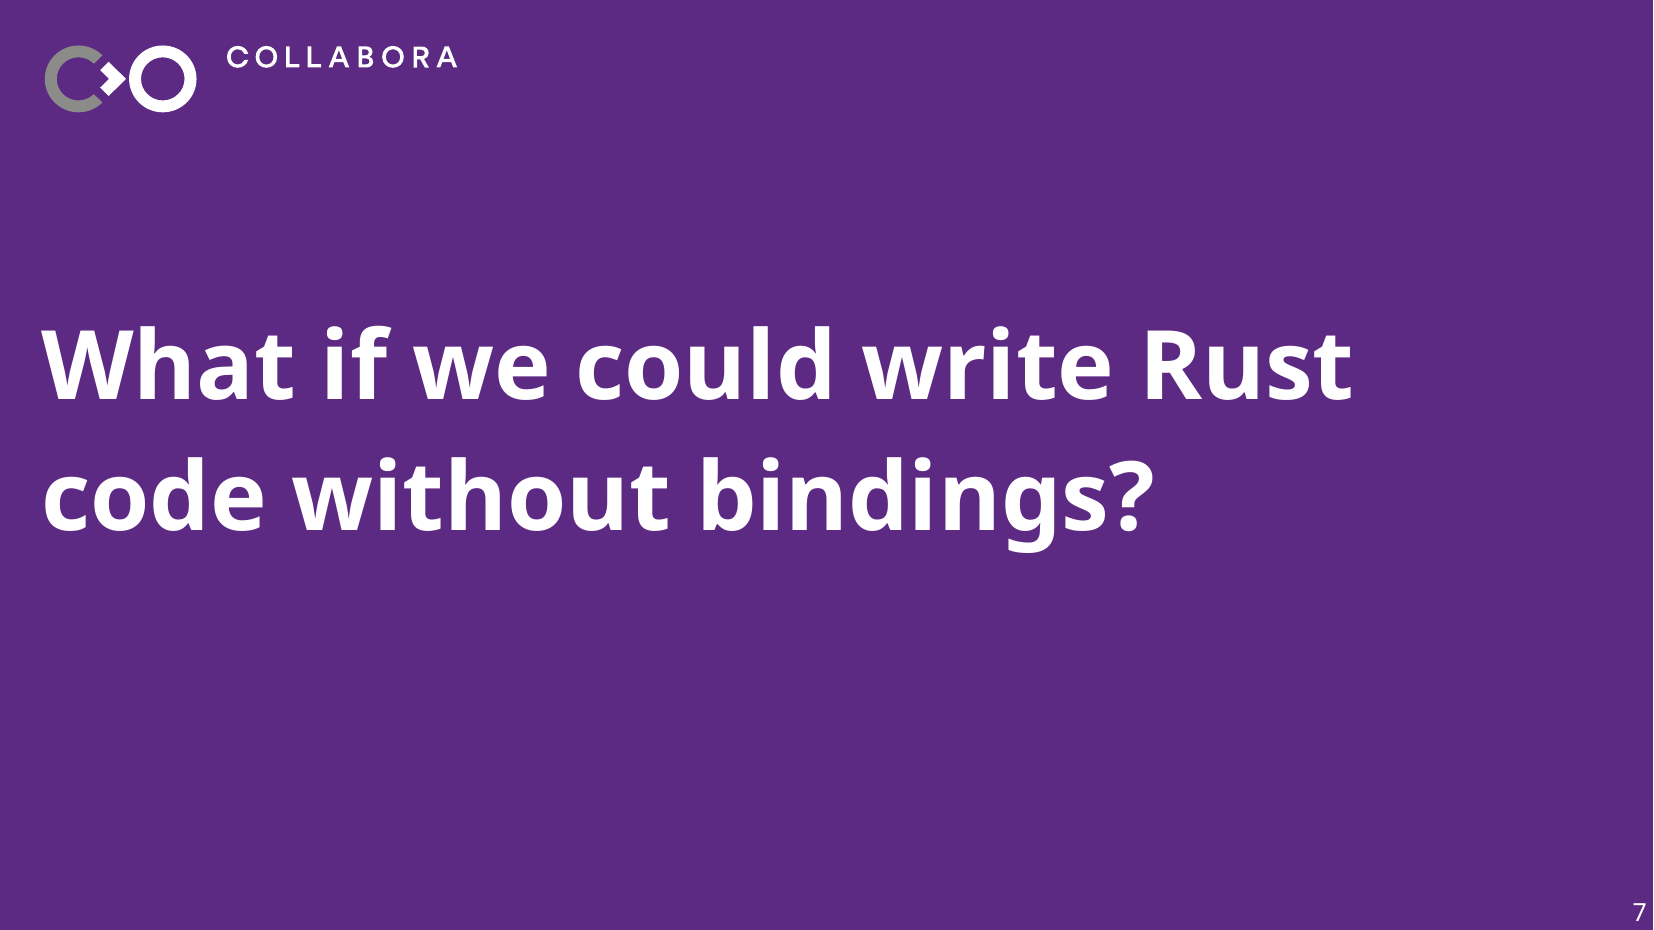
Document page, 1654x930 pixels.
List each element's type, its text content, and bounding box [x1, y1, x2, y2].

title What if we could write Rust code without bindings? [41, 315, 1529, 541]
